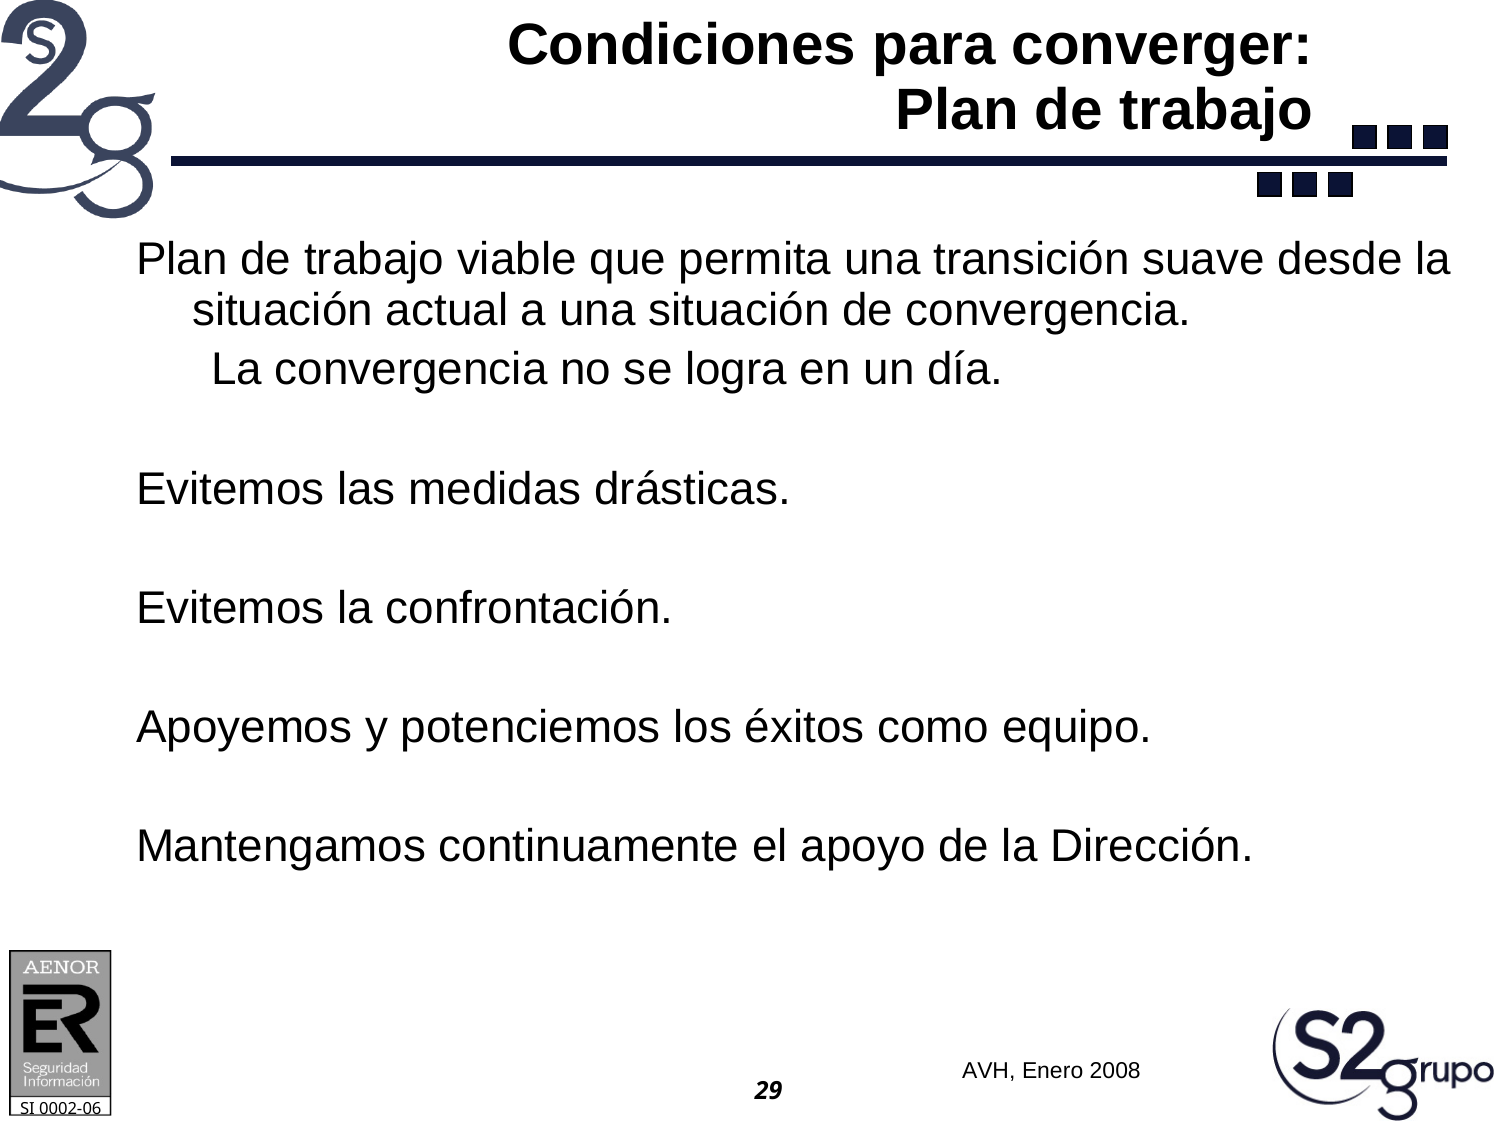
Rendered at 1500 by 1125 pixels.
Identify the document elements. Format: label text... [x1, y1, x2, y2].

picture [9, 950, 112, 1116]
text_box AVH, Enero 2008 [947, 1049, 1156, 1091]
list Plan de trabajo viable que permita una transición suave desde la situación actual a una situación de convergencia. La convergencia no se logra en un día. Evitemos las medidas drásticas. Evitemos la confrontación. Apoyemos y potenciemos los éxitos como equipo. Mantengamos continuamente el apoyo de la Dirección. [120, 177, 1477, 929]
picture [0, 0, 158, 220]
title Condiciones para converger: Plan de trabajo [183, 3, 1329, 149]
picture [1272, 1008, 1494, 1121]
